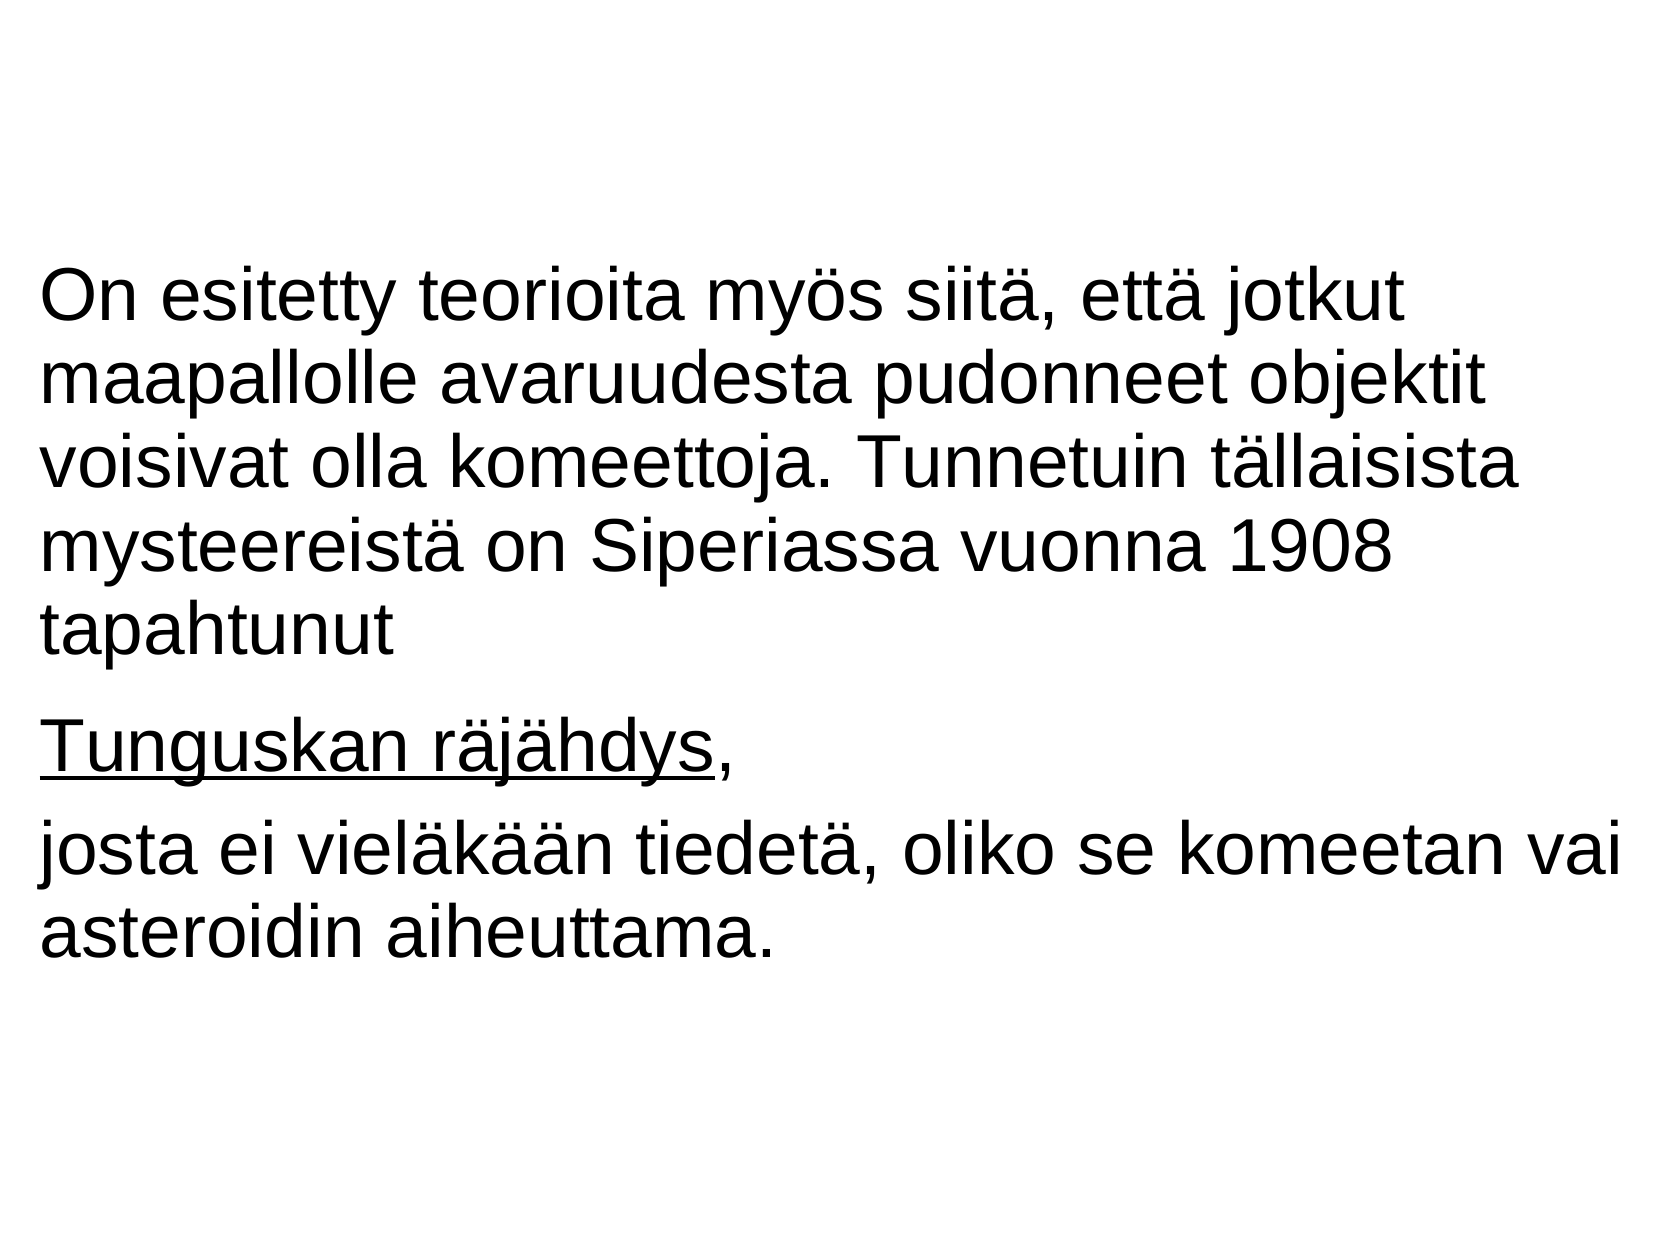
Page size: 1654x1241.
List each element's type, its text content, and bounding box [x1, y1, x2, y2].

text_box On esitetty teorioita myös siitä, että jotkut maapallolle avaruudesta pudonneet objektit voisivat olla komeettoja. Tunnetuin tällaisista mysteereistä on Siperiassa vuonna 1908 tapahtunut Tunguskan räjähdys, josta ei vieläkään tiedetä, oliko se komeetan vai asteroidin aiheuttama. [24, 240, 1654, 1015]
